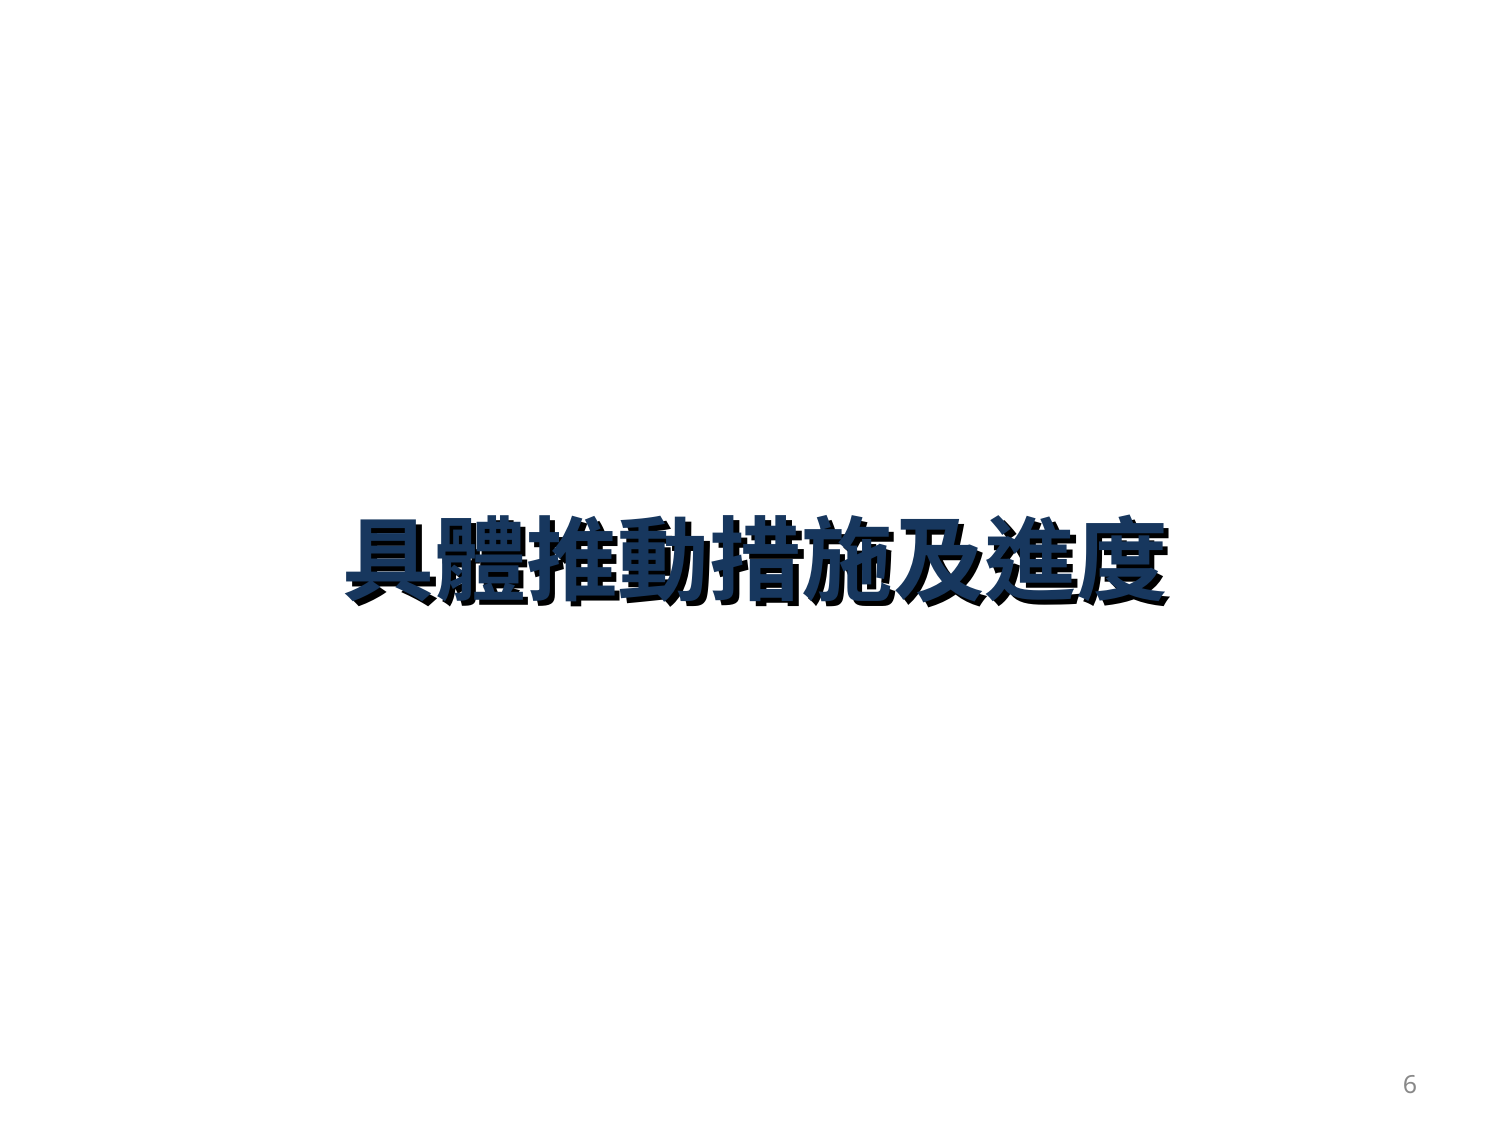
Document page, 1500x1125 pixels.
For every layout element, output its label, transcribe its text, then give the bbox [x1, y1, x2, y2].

text_box 具體推動措施及進度 [80, 468, 1431, 646]
text_box 5 [1387, 1056, 1485, 1117]
